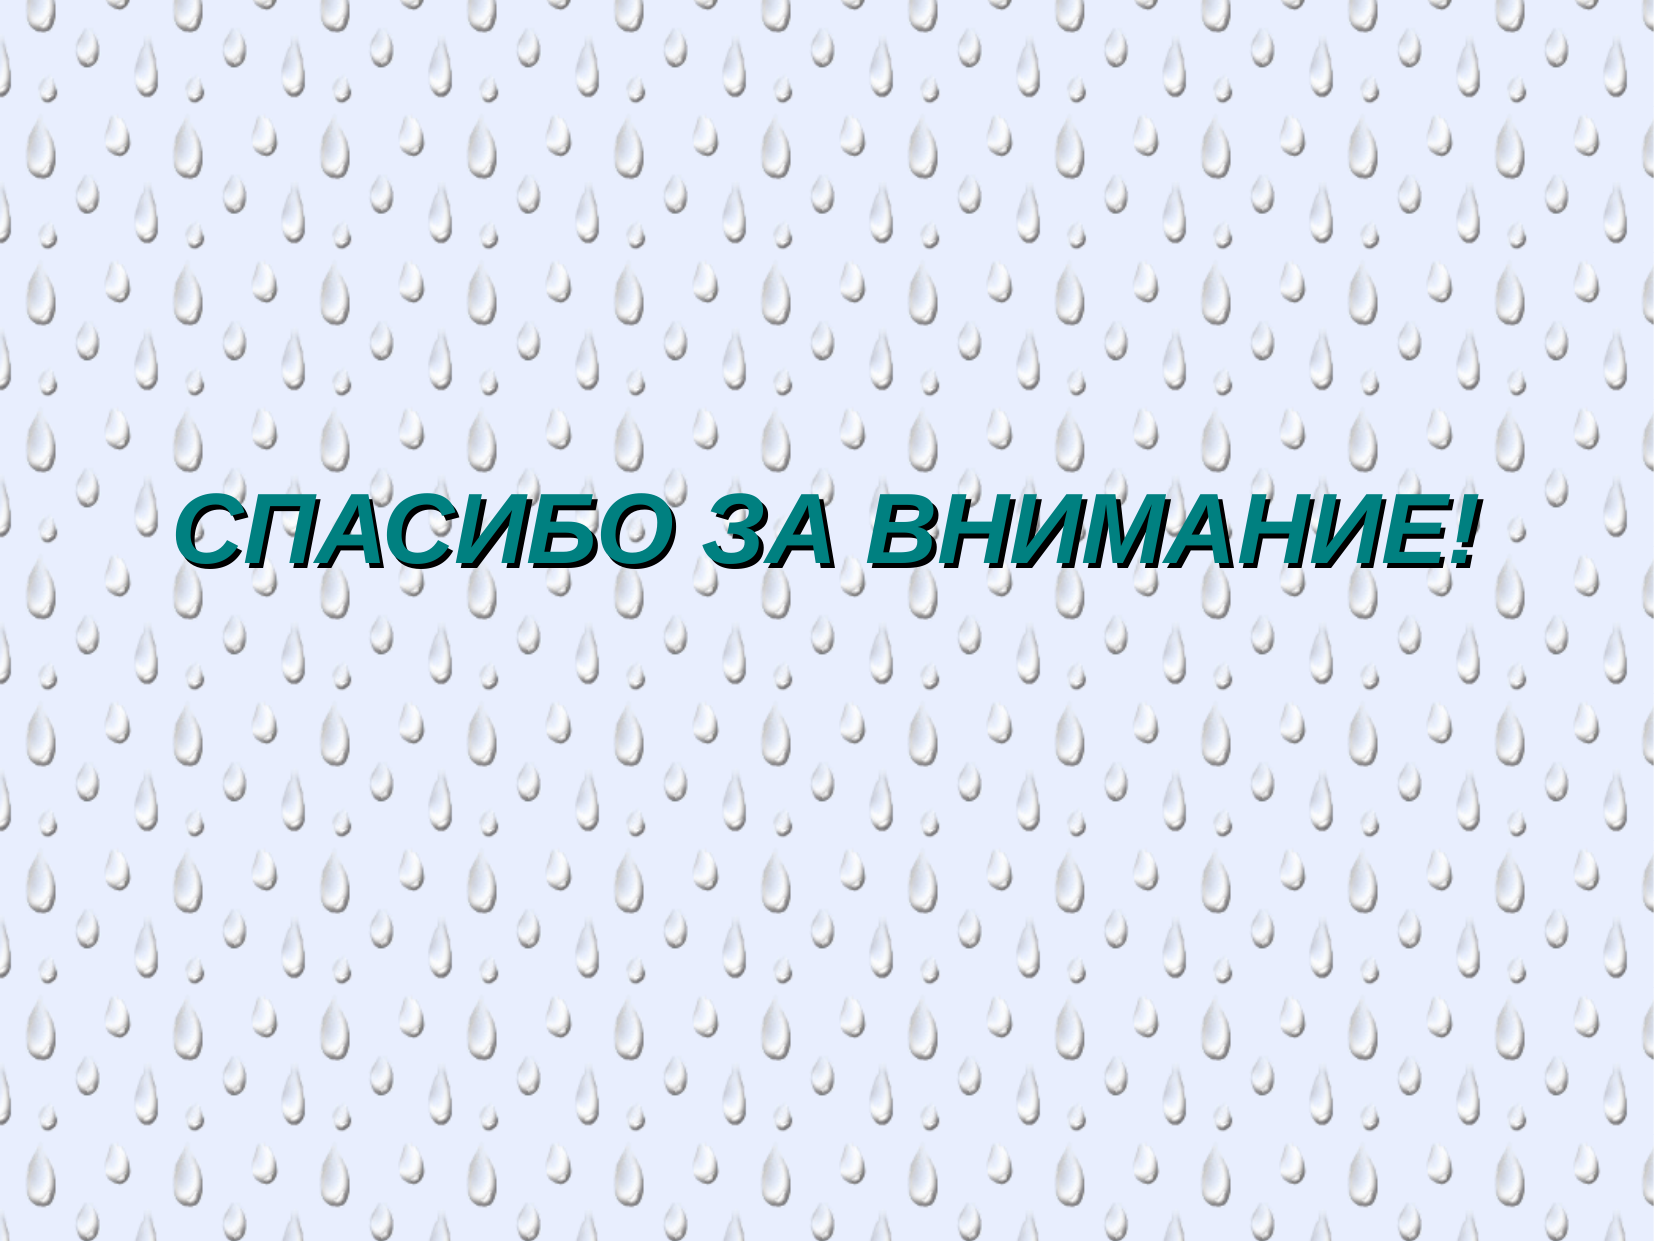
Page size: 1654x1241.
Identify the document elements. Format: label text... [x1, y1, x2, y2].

picture [0, 0, 1654, 1241]
subtitle СПАСИБО ЗА ВНИМАНИЕ! [82, 49, 1571, 1010]
